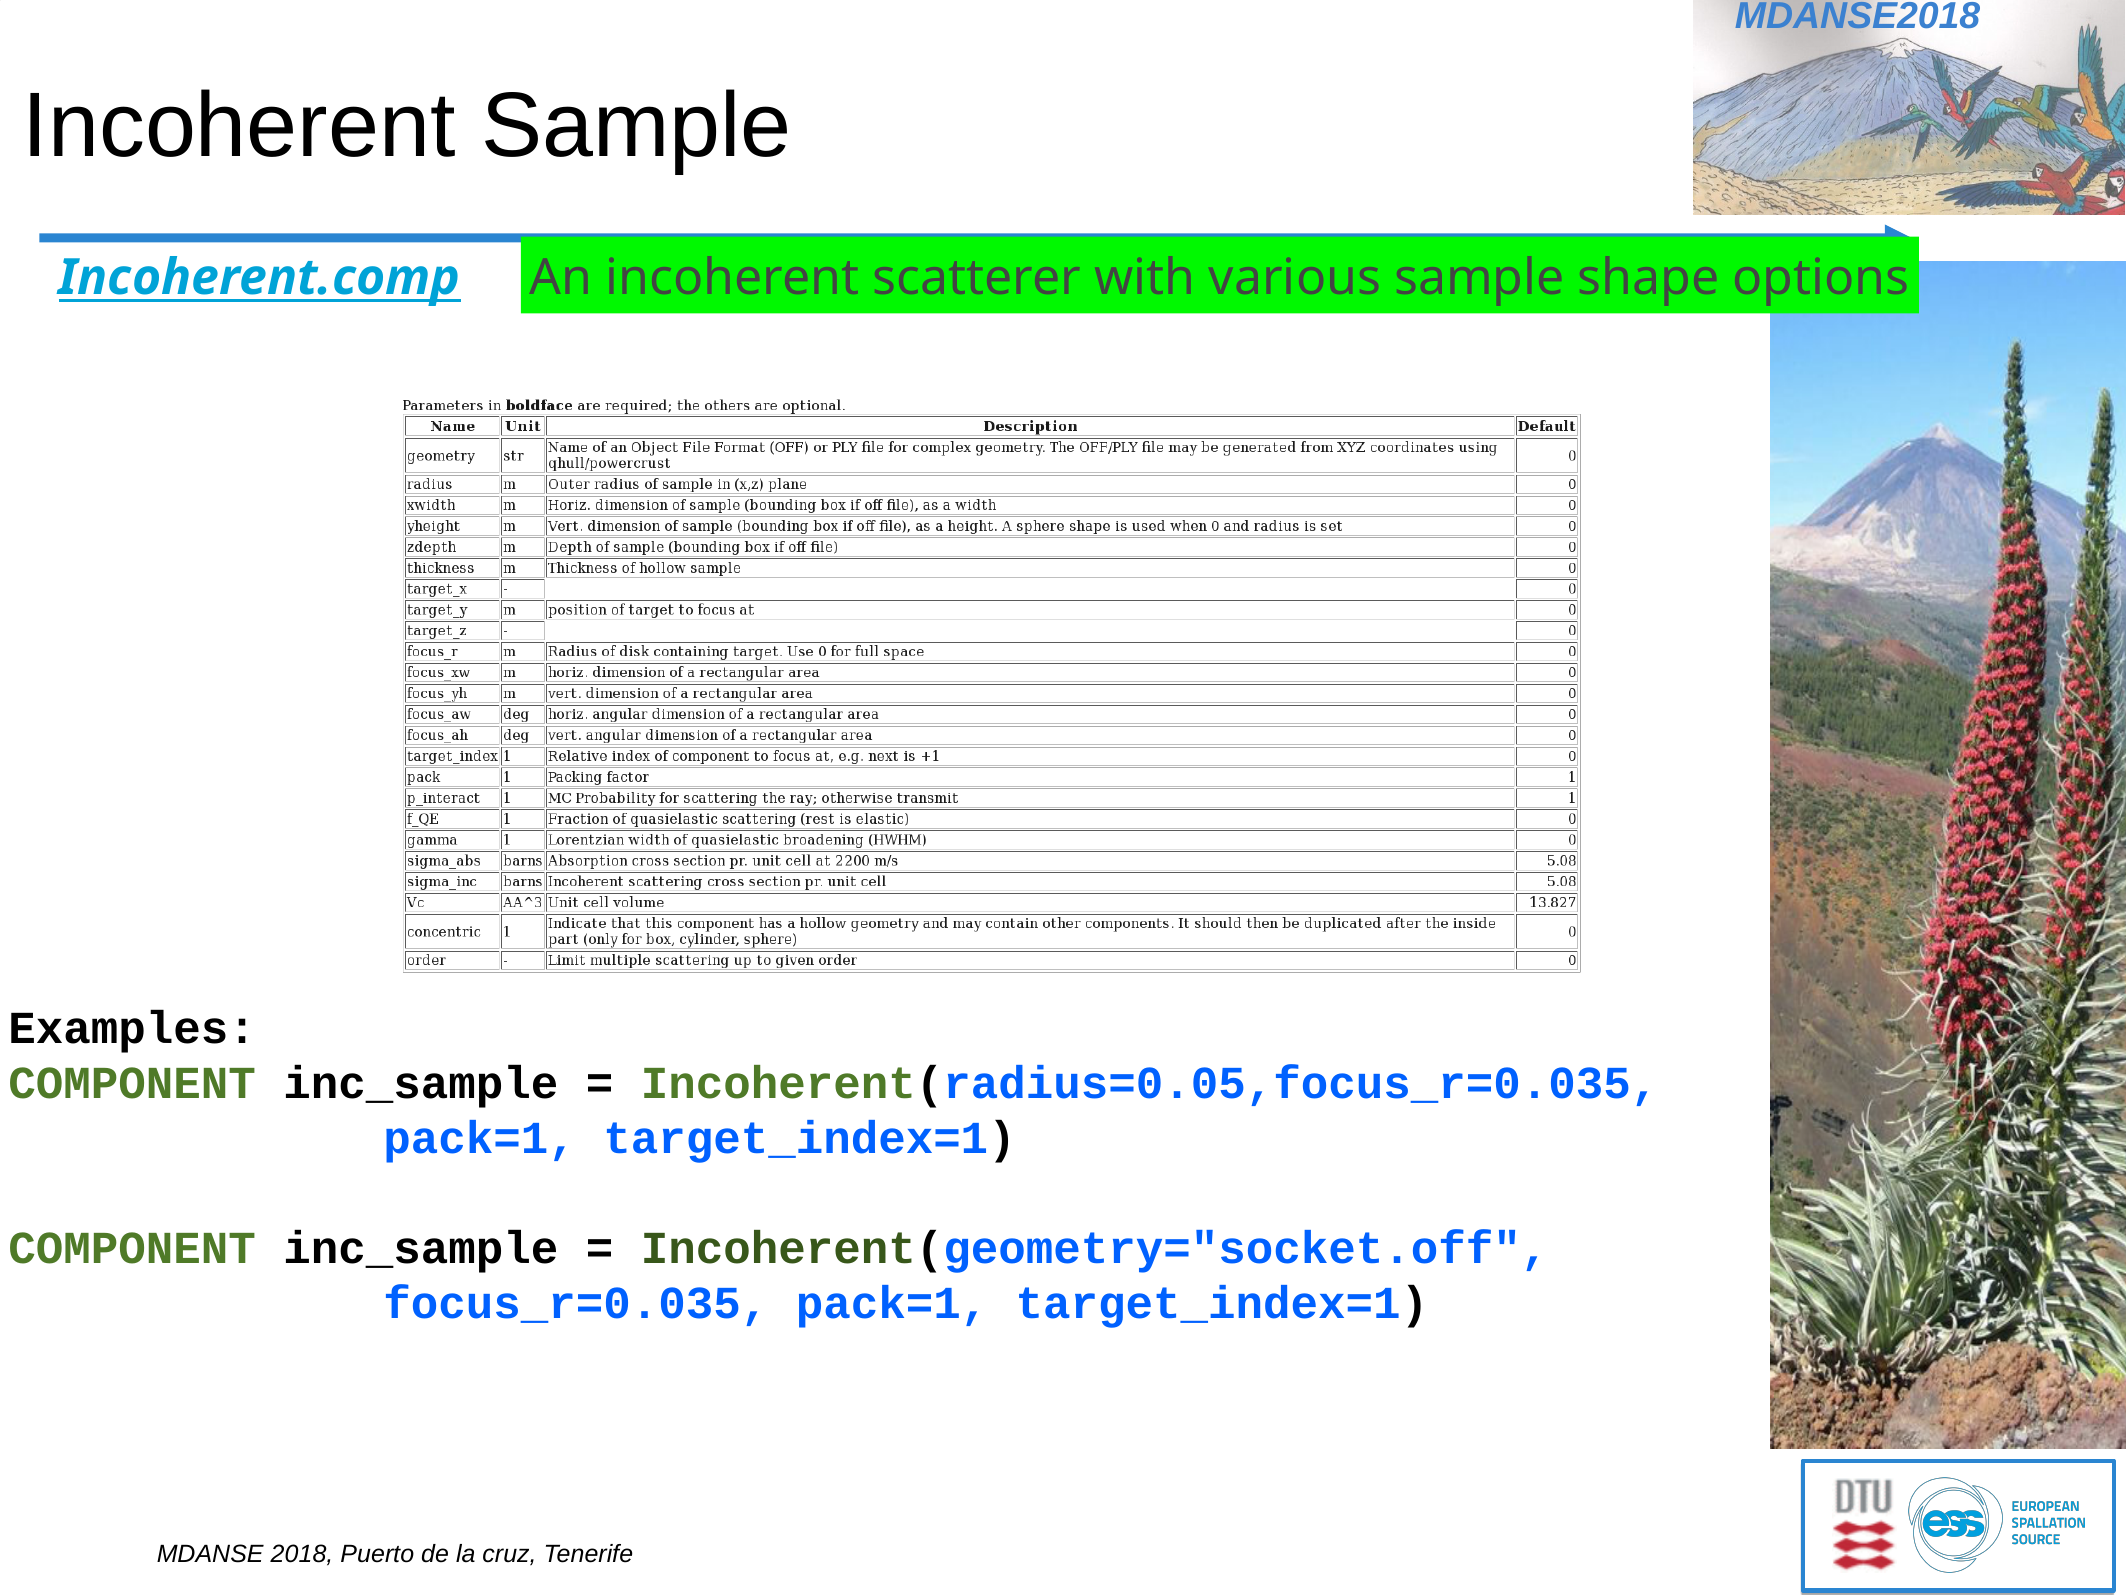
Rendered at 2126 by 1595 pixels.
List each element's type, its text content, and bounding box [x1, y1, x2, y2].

picture [1693, 0, 2125, 215]
picture [1832, 1477, 1897, 1573]
picture [398, 394, 1586, 983]
text_box Incoherent.comp [0, 236, 520, 314]
text_box An incoherent scatterer with various sample shape options [520, 236, 1919, 314]
text_box Examples: COMPONENT inc_sample = Incoherent(radius=0.05,focus_r=0.035, pack=1, target_index=1) COMPONENT inc_sample = Incoherent(geometry="socket.off", focus_r=0.035, pack=1, target_index=1) [0, 989, 1954, 1336]
picture [1908, 1477, 2085, 1573]
title Incoherent Sample [22, 40, 1938, 209]
picture [1770, 261, 2126, 1449]
